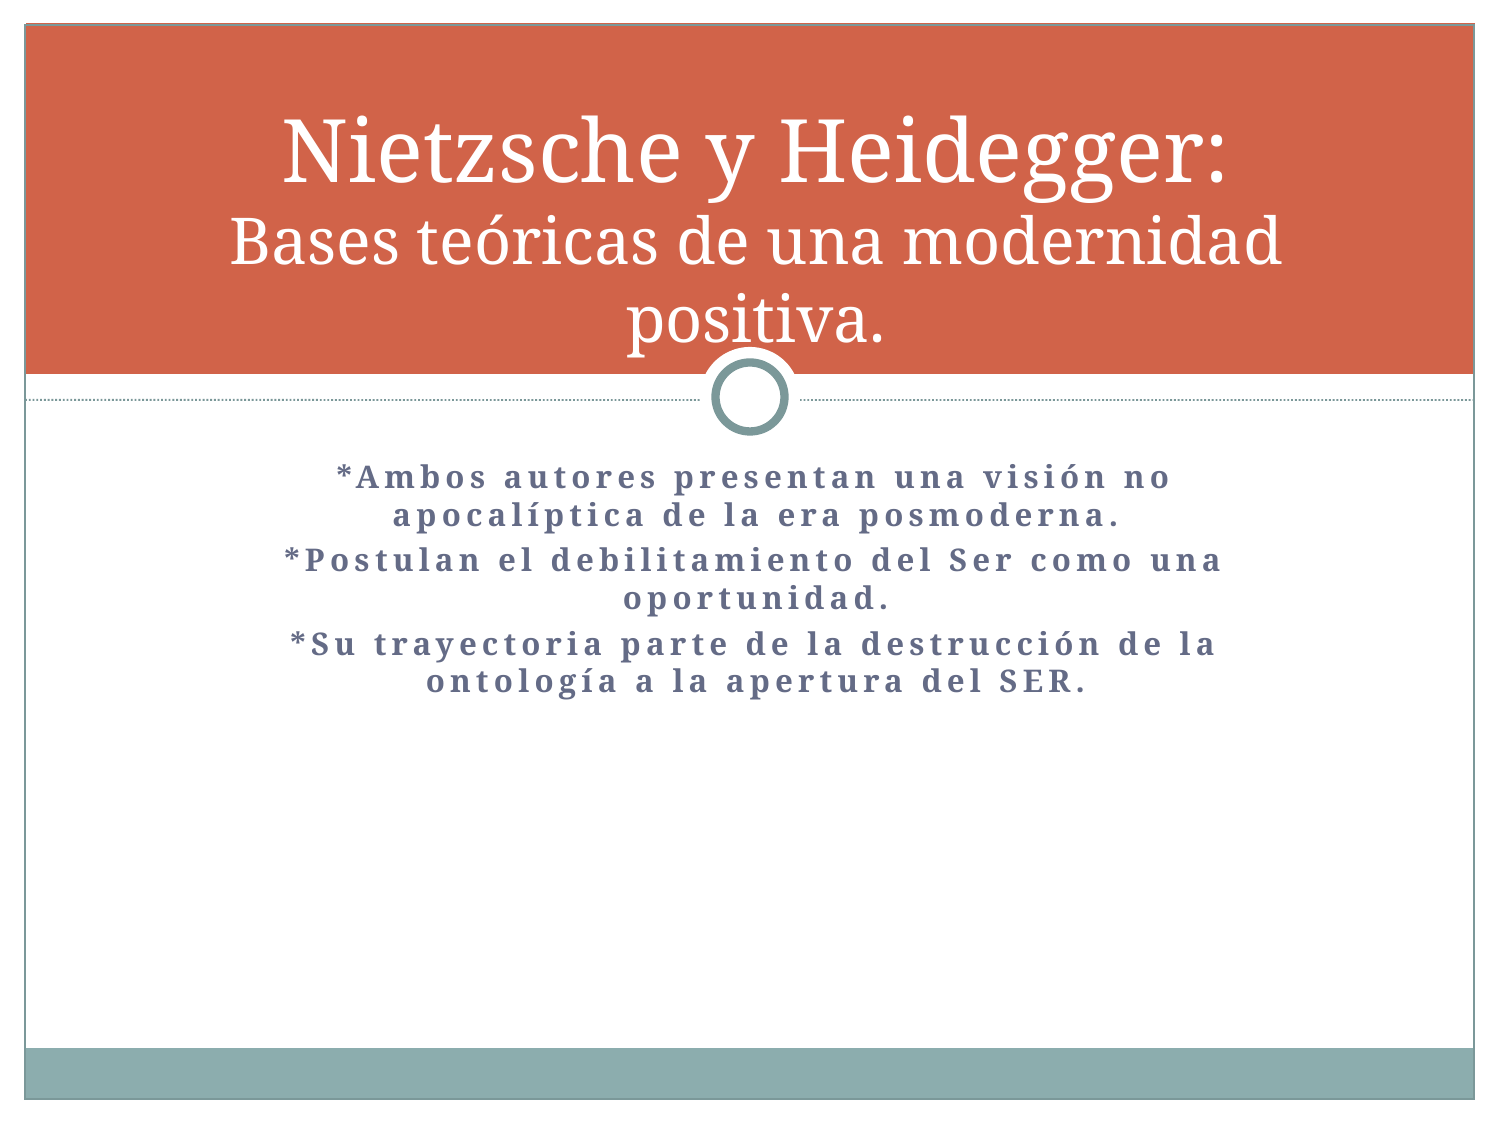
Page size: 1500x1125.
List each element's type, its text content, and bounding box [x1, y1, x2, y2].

list *Ambos autores presentan una visión no apocalíptica de la era posmoderna. *Postulan el debilitamiento del Ser como una oportunidad. *Su trayectoria parte de la destrucción de la ontología a la apertura del SER. [224, 450, 1288, 725]
title Nietzsche y Heidegger: Bases teóricas de una modernidad positiva. [123, 78, 1399, 329]
